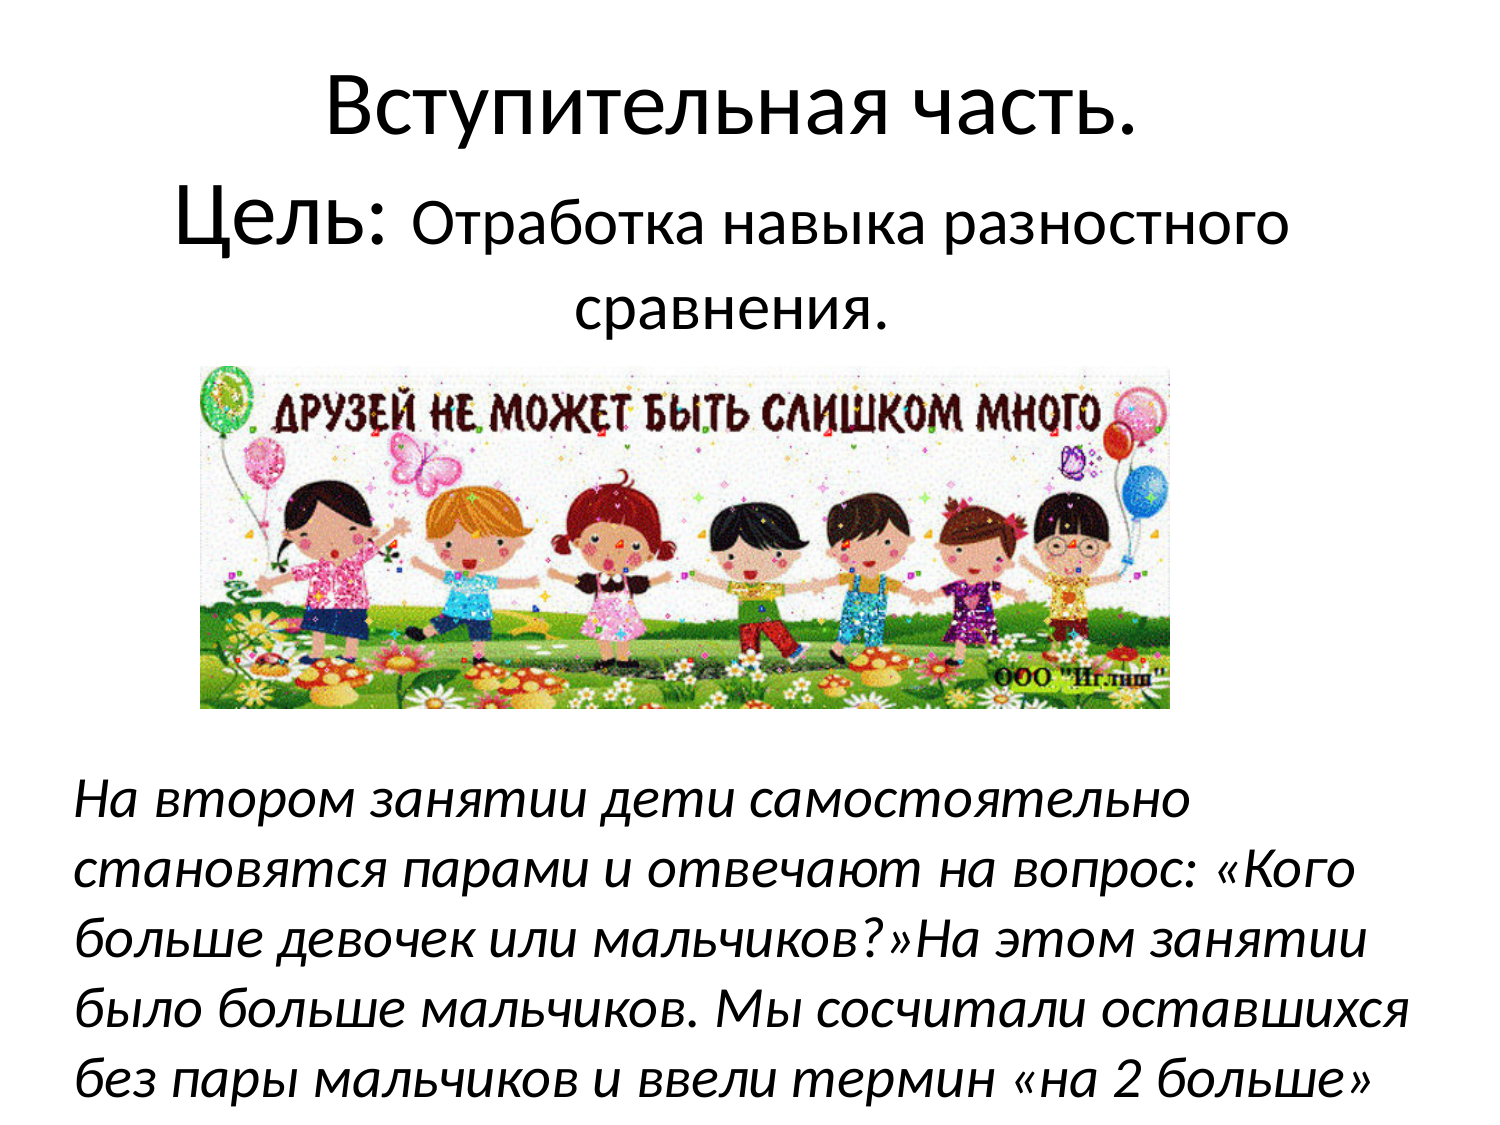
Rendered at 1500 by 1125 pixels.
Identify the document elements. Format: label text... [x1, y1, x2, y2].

picture [200, 366, 1170, 709]
subtitle На втором занятии дети самостоятельно становятся парами и отвечают на вопрос: «Кого больше девочек или мальчиков?»На этом занятии было больше мальчиков. Мы сосчитали оставшихся без пары мальчиков и ввели термин «на 2 больше» [59, 751, 1441, 1040]
title Вступительная часть. Цель: Отработка навыка разностного сравнения. [95, 35, 1371, 414]
